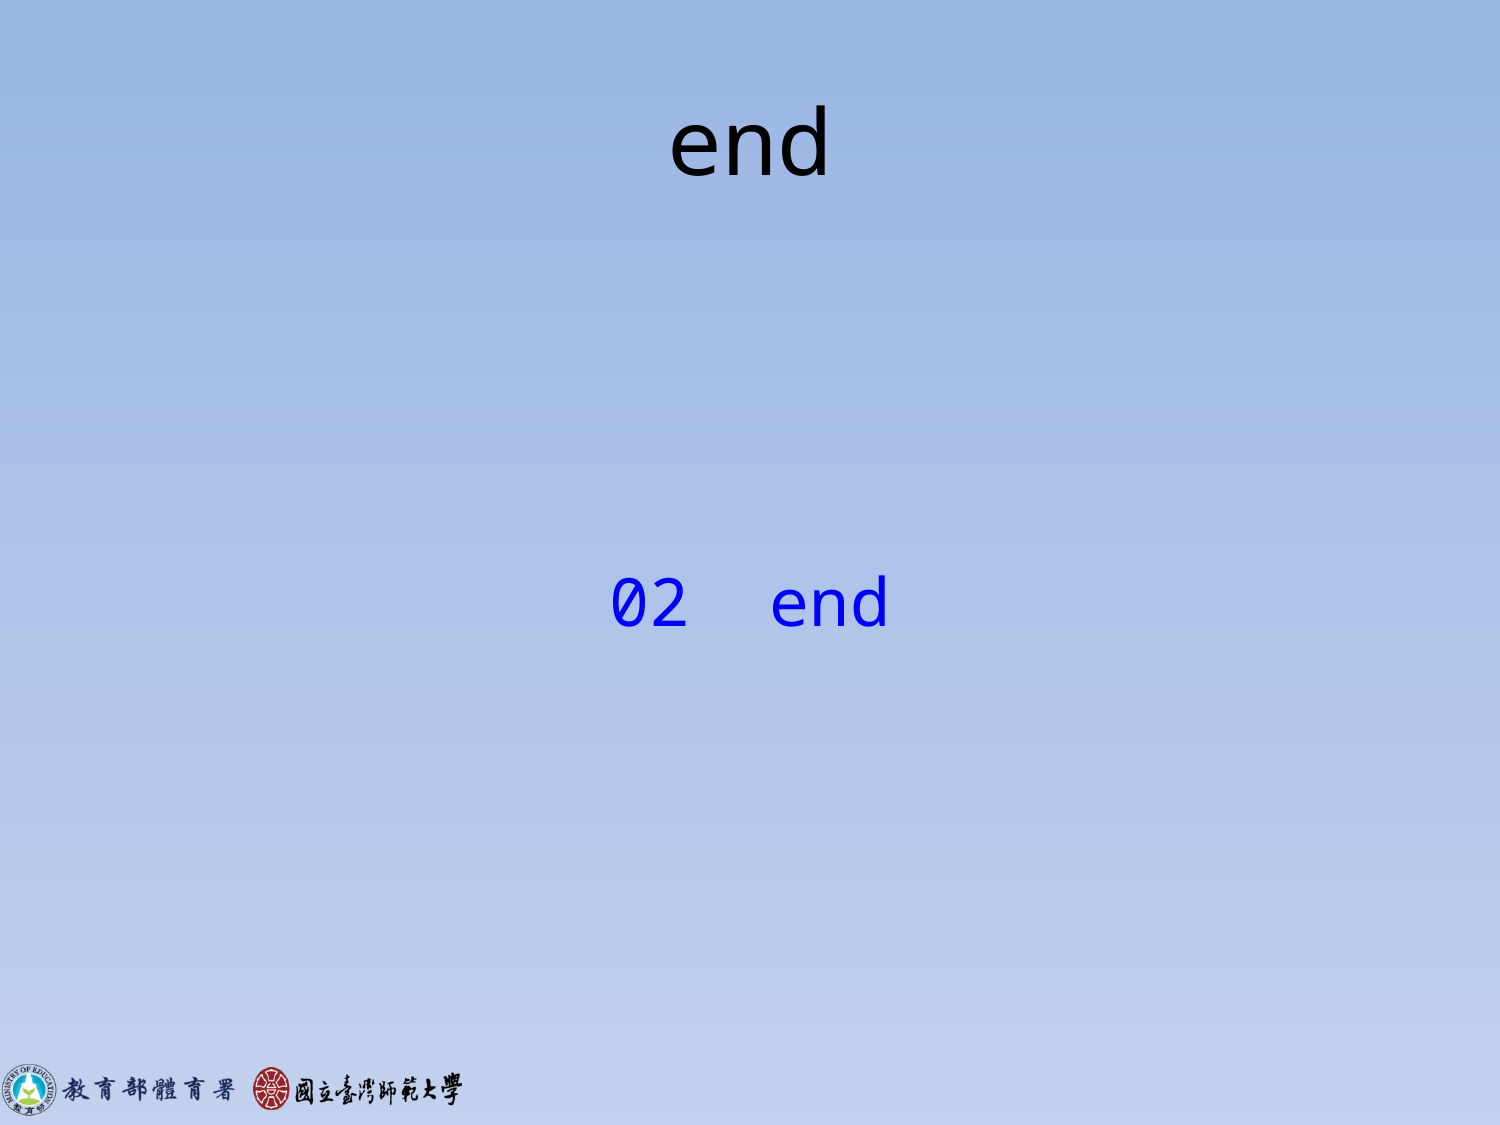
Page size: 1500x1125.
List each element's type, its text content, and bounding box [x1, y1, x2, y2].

title end [75, 45, 1426, 233]
list 02 end [75, 262, 1426, 1005]
